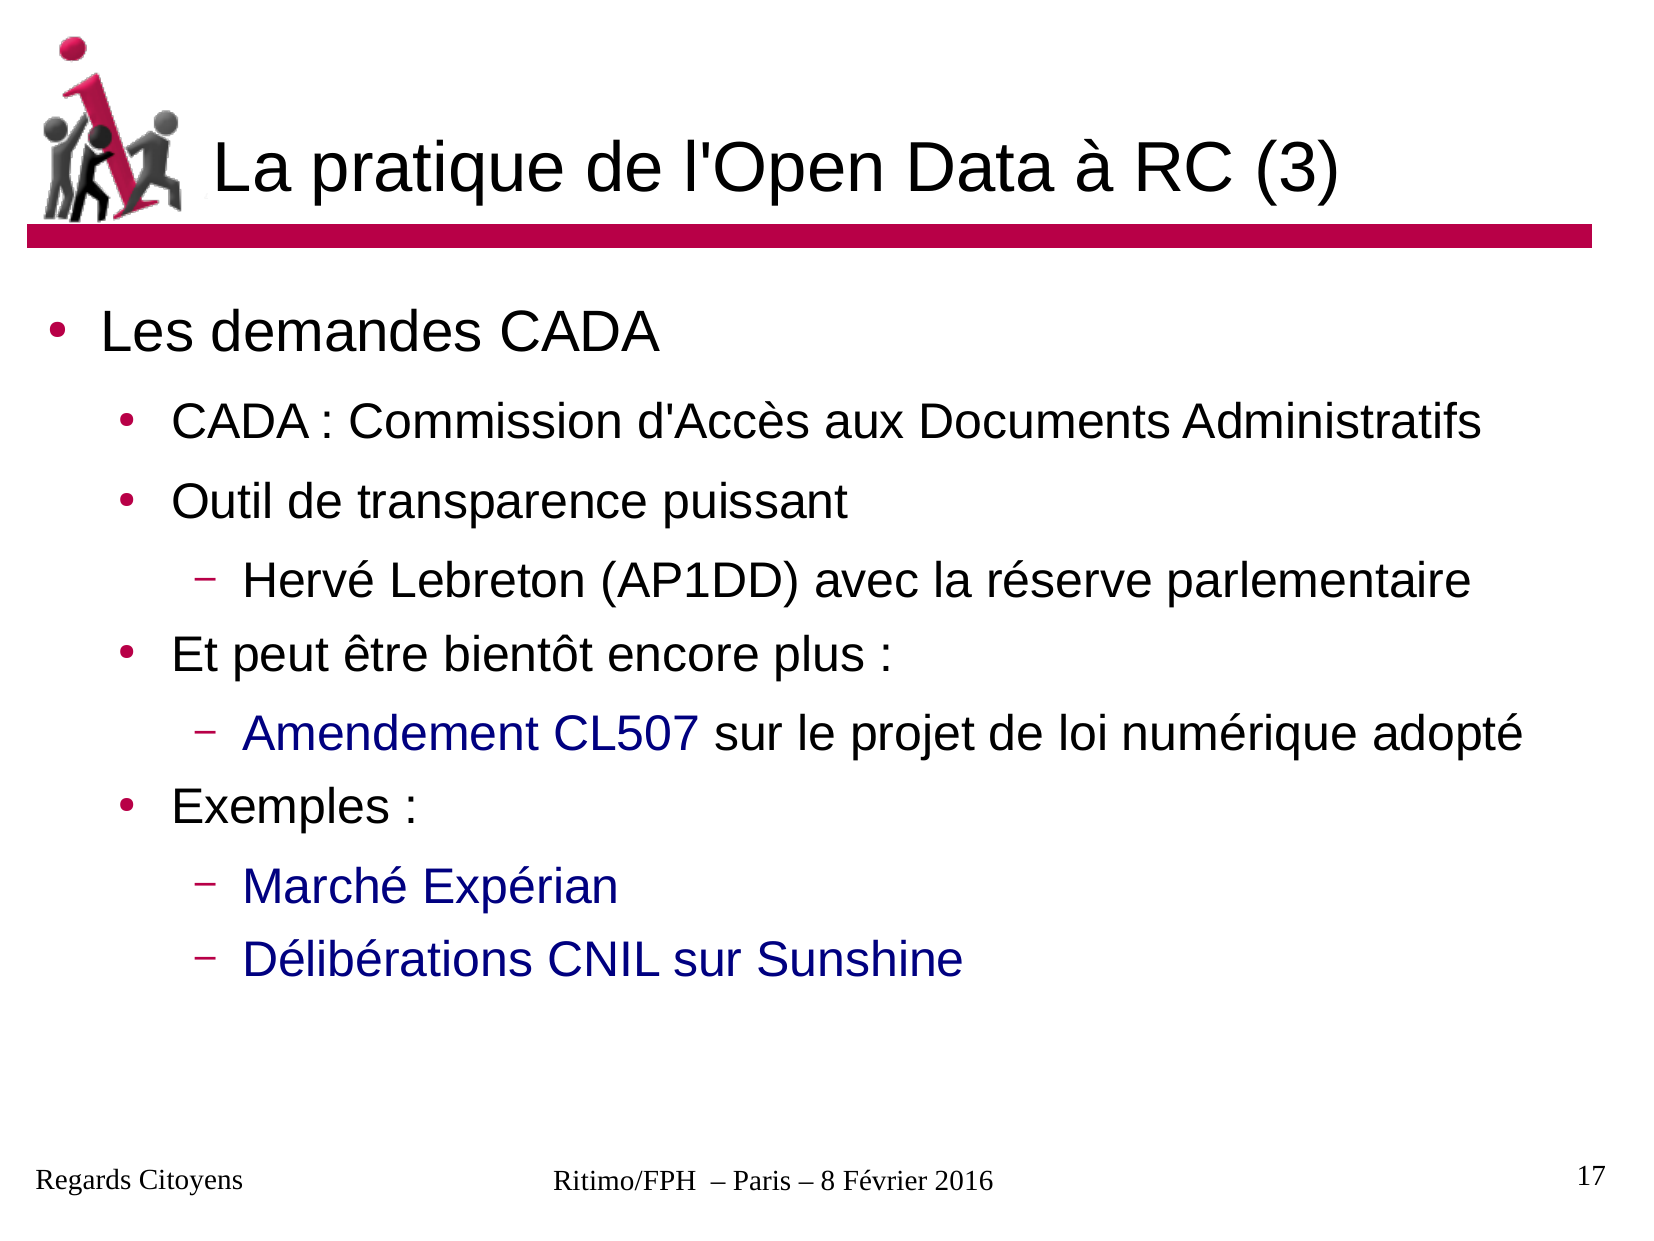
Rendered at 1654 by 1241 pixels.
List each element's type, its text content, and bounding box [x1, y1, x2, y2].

title La pratique de l'Open Data à RC (3) [212, 70, 1648, 264]
picture [27, 31, 208, 224]
list Les demandes CADA CADA : Commission d'Accès aux Documents Administratifs Outil de transparence puissant Hervé Lebreton (AP1DD) avec la réserve parlementaire Et peut être bientôt encore plus : Amendement CL507 sur le projet de loi numérique adopté Exemples : Marché Expérian Délibérations CNIL sur Sunshine [29, 194, 1654, 1052]
